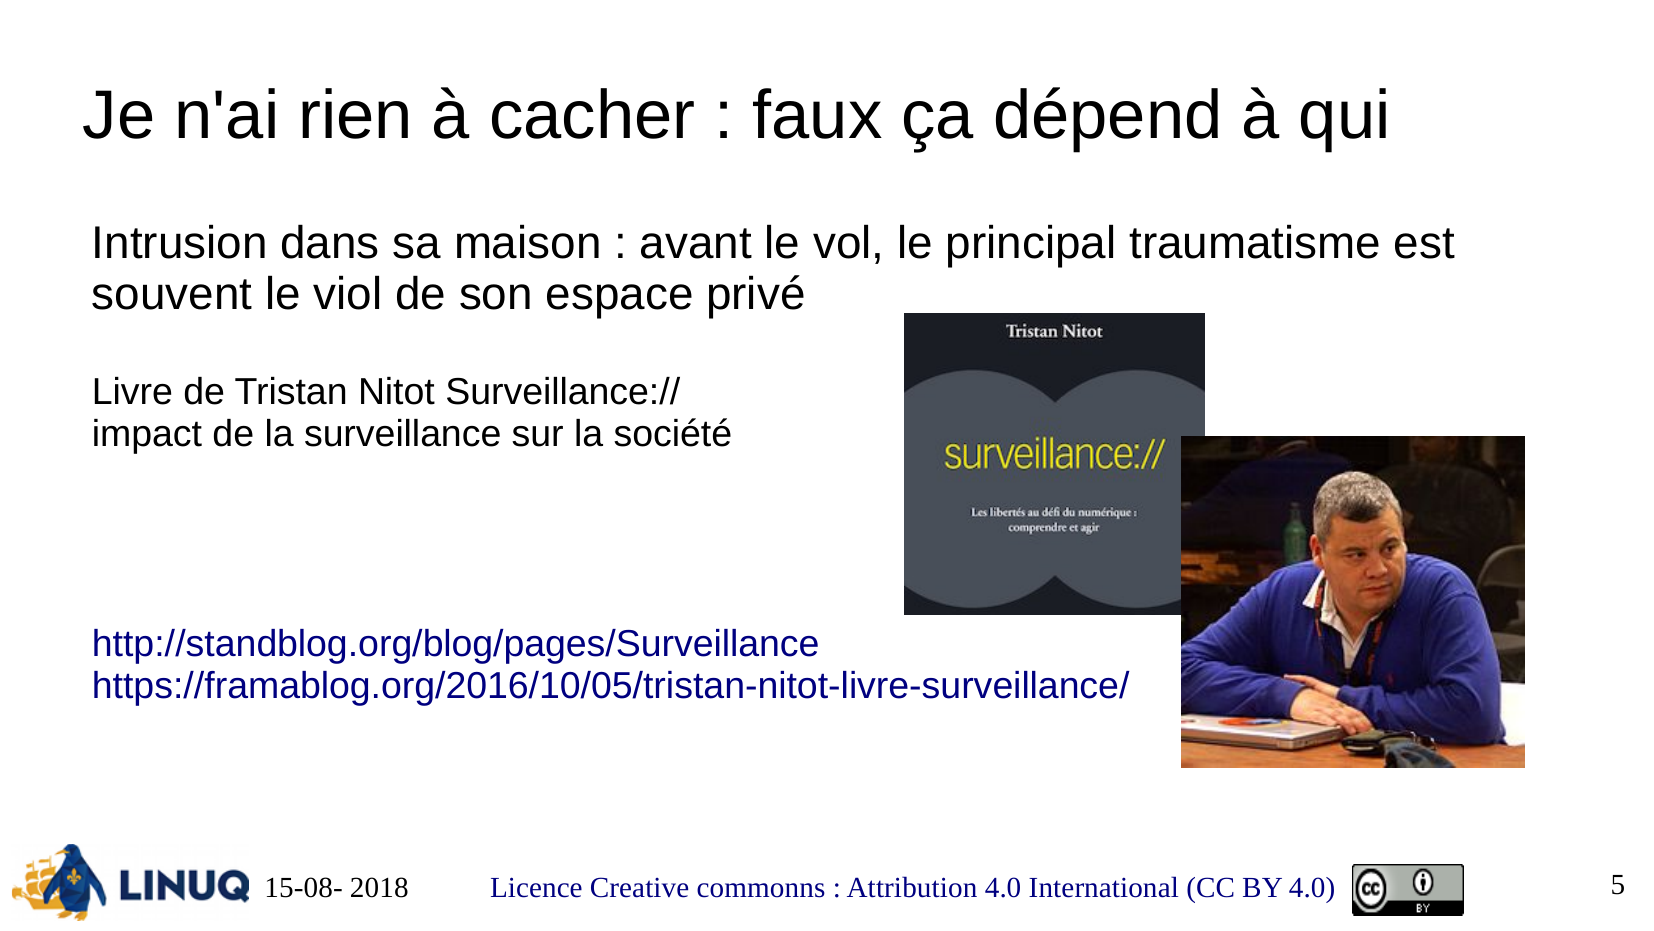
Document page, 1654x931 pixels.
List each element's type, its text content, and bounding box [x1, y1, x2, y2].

title Je n'ai rien à cacher : faux ça dépend à qui [82, 37, 1571, 193]
picture [1352, 864, 1464, 916]
picture [11, 844, 249, 921]
picture [904, 313, 1525, 768]
text_box Intrusion dans sa maison : avant le vol, le principal traumatisme est souvent le viol de son espace privé Livre de Tristan Nitot Surveillance:// impact de la surveillance sur la société http://standblog.org/blog/pages/Surveillance https://framablog.org/2016/10/05/tristan-nitot-livre-surveillance/ [77, 157, 1477, 733]
